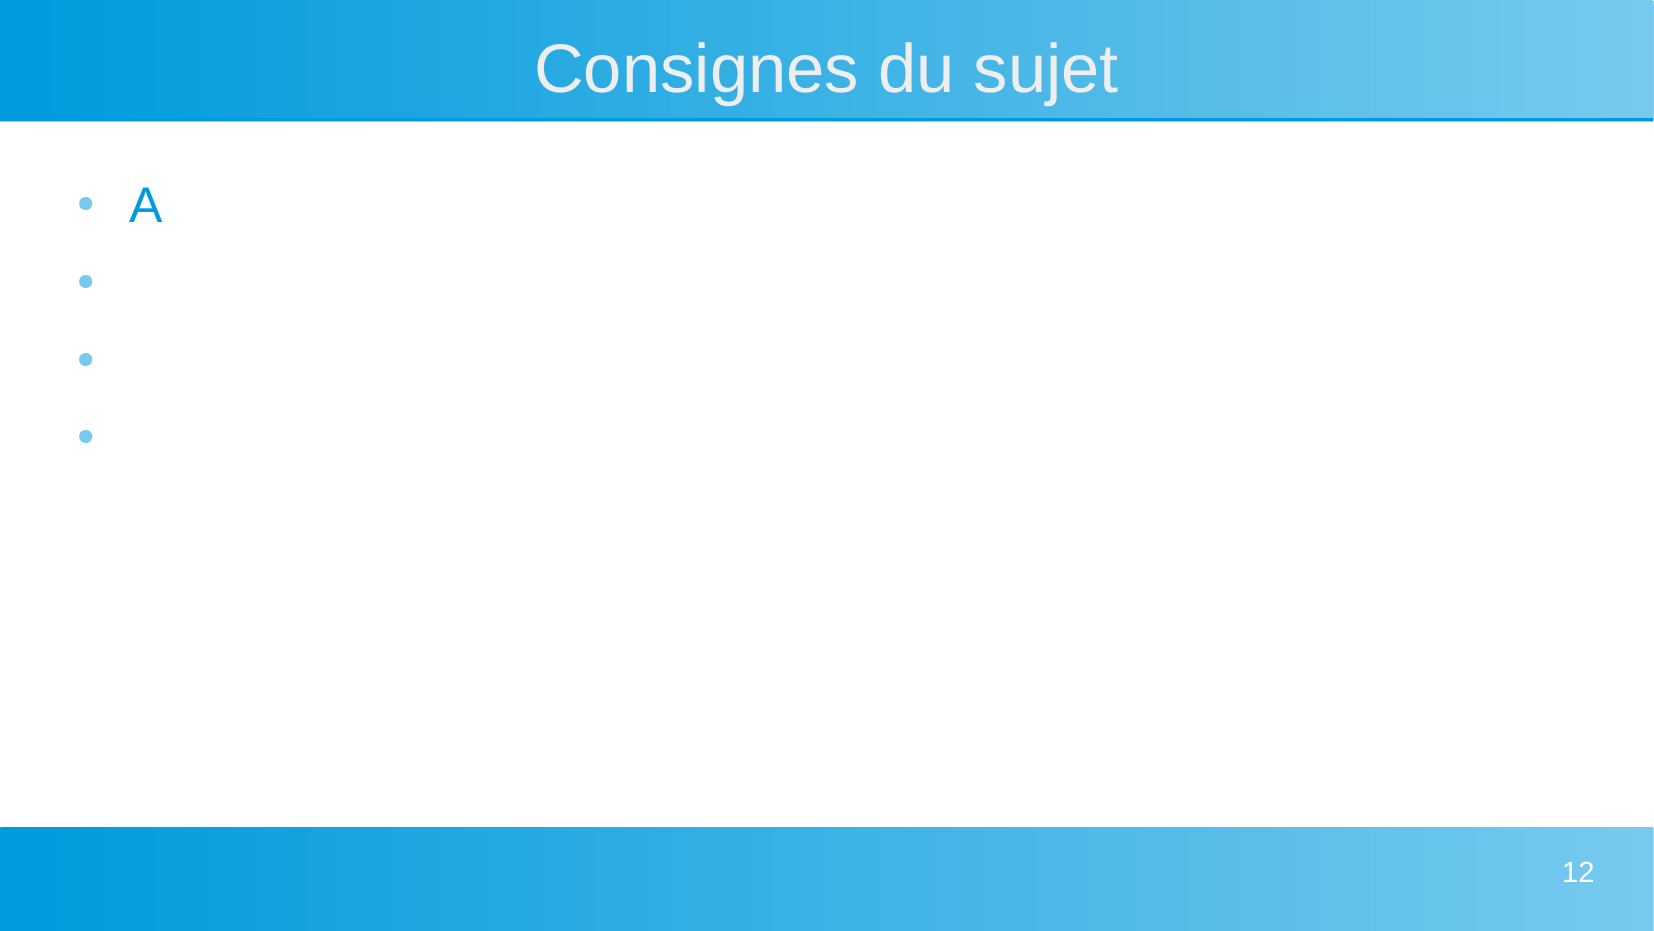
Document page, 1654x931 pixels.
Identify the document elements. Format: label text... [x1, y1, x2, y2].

title Consignes du sujet [59, 29, 1595, 108]
list A [59, 177, 1595, 768]
